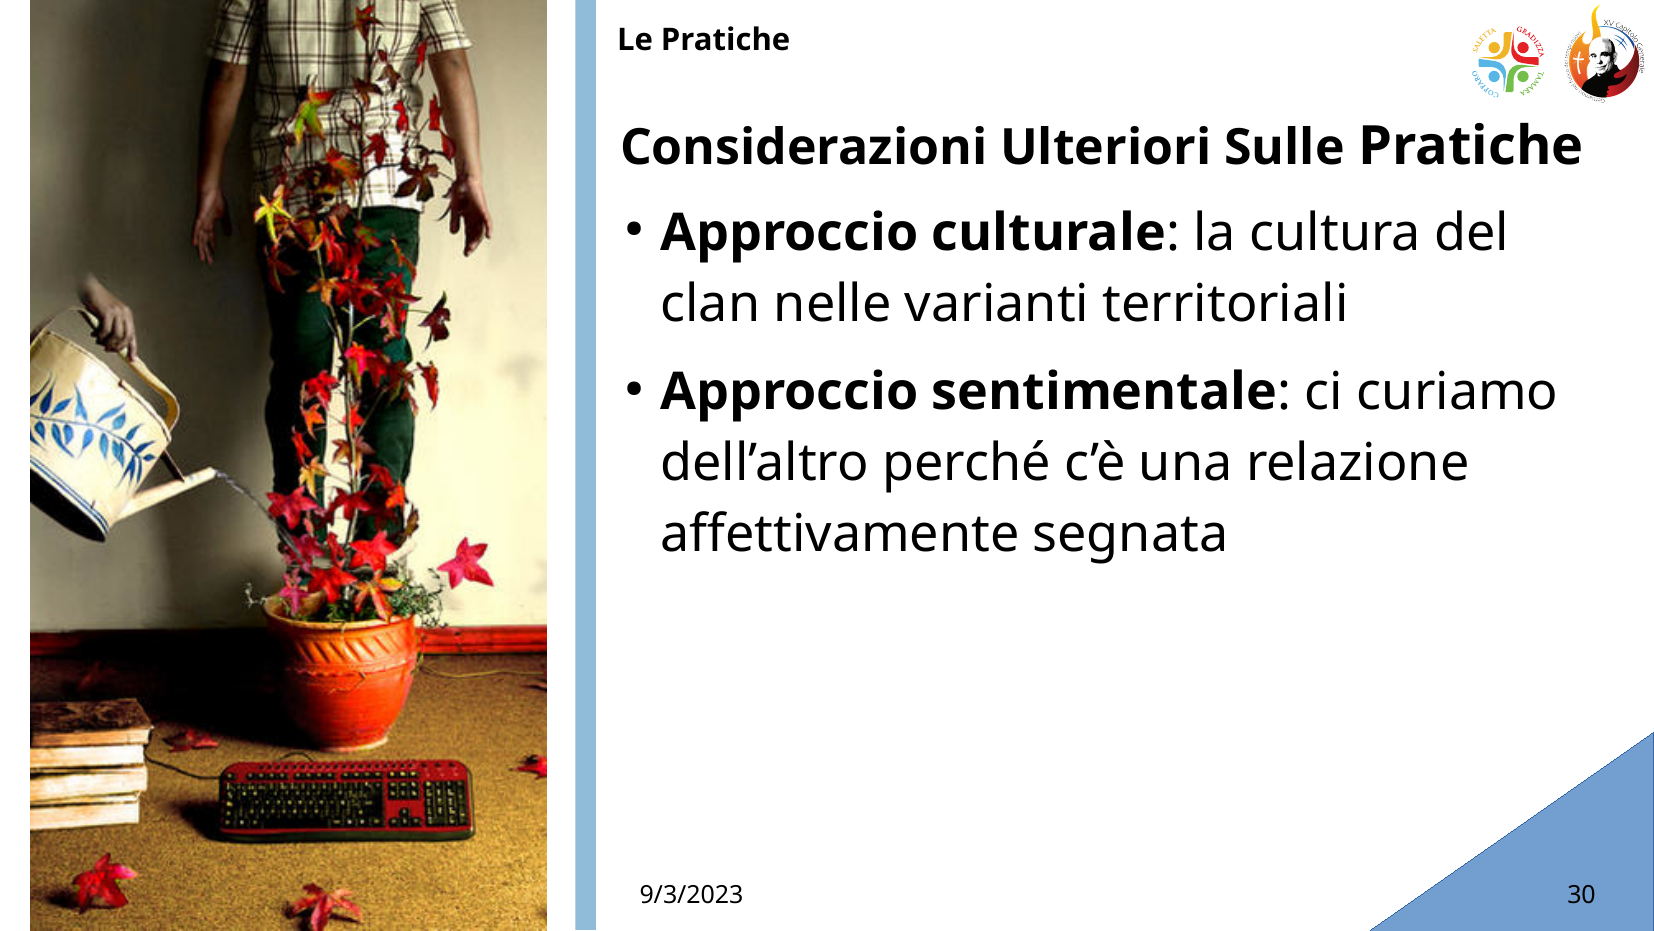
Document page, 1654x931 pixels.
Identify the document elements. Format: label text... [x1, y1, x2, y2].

text_box Le Pratiche [602, 9, 1335, 63]
picture [30, 0, 547, 931]
subtitle Approccio culturale: la cultura del clan nelle varianti territoriali Approccio sentimentale: ci curiamo dell’altro perché c’è una relazione affettivamente segnata [624, 194, 1602, 891]
picture [1563, 4, 1646, 103]
title Considerazioni Ulteriori Sulle Pratiche [620, 106, 1654, 178]
